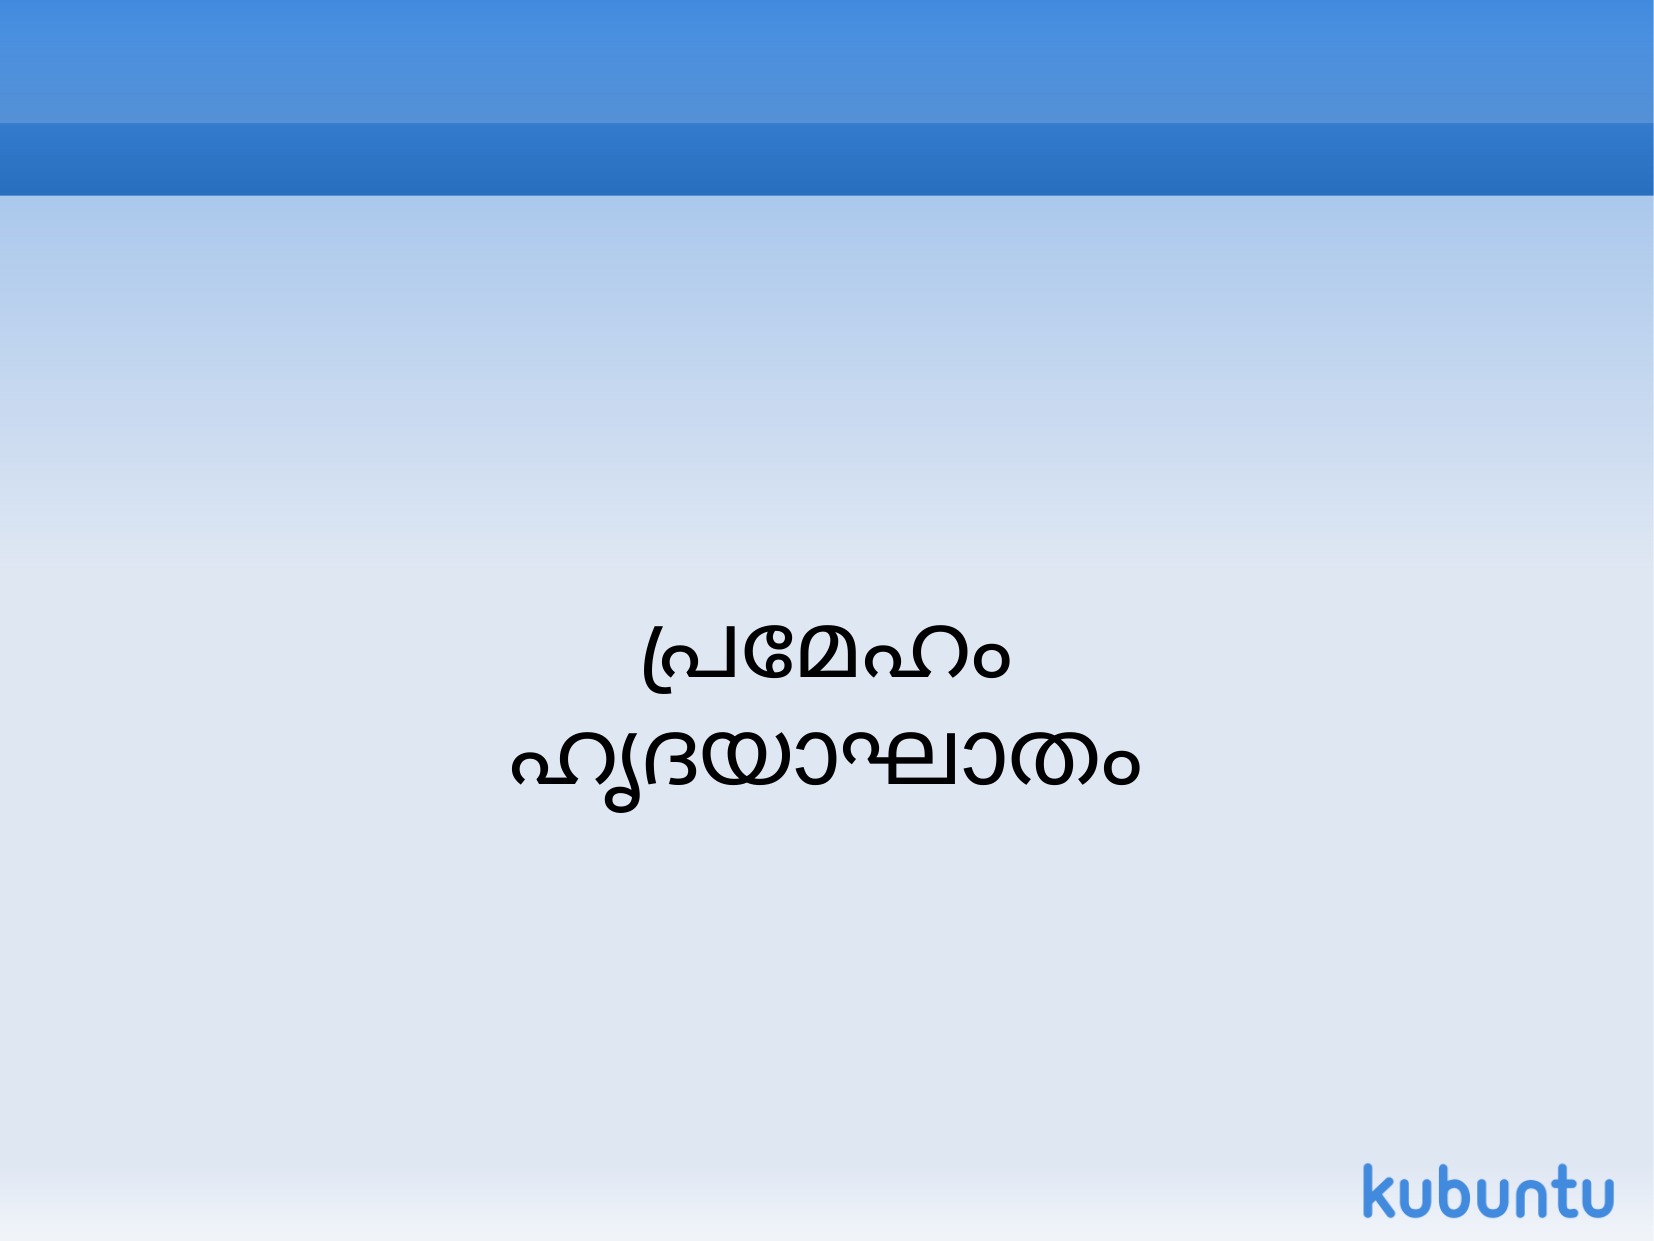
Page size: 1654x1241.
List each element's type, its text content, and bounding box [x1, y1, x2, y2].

subtitle പ്രമേഹം ഹൃദയാഘാതം [82, 290, 1571, 1109]
picture [0, 0, 1654, 1241]
